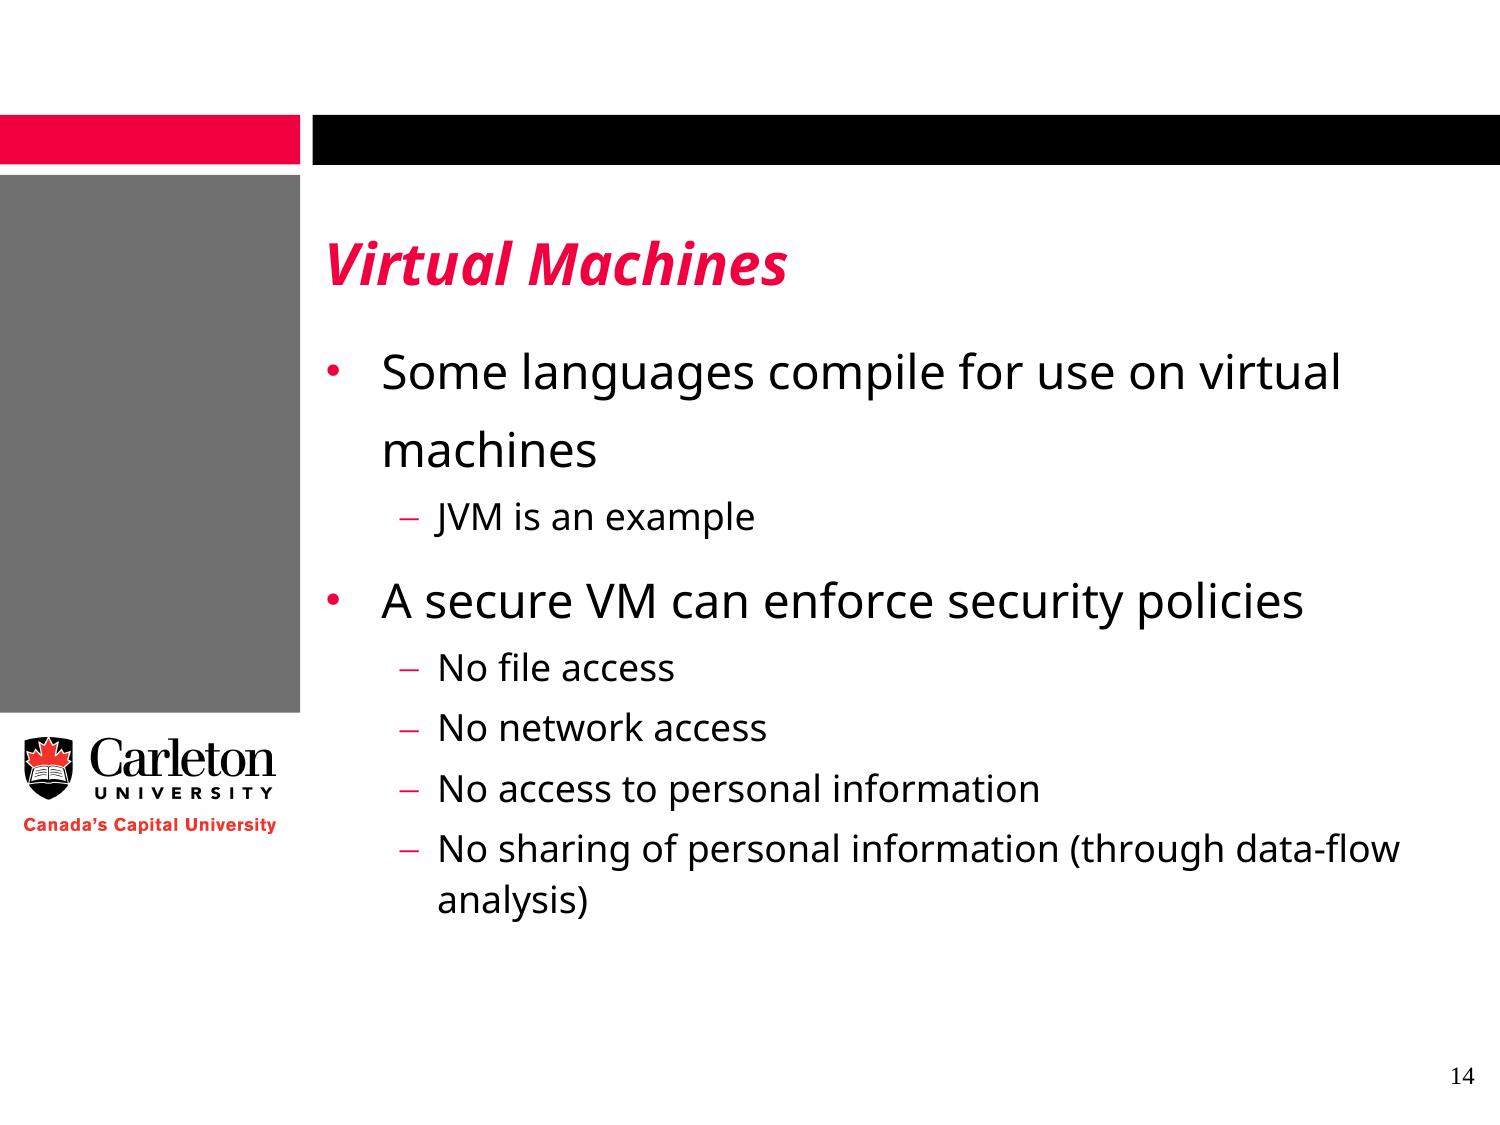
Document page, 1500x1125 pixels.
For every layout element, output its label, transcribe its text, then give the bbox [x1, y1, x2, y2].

title Virtual Machines [324, 194, 1450, 324]
list Some languages compile for use on virtual machines JVM is an example A secure VM can enforce security policies No file access No network access No access to personal information No sharing of personal information (through data-flow analysis) [324, 324, 1450, 1053]
picture [24, 737, 276, 834]
